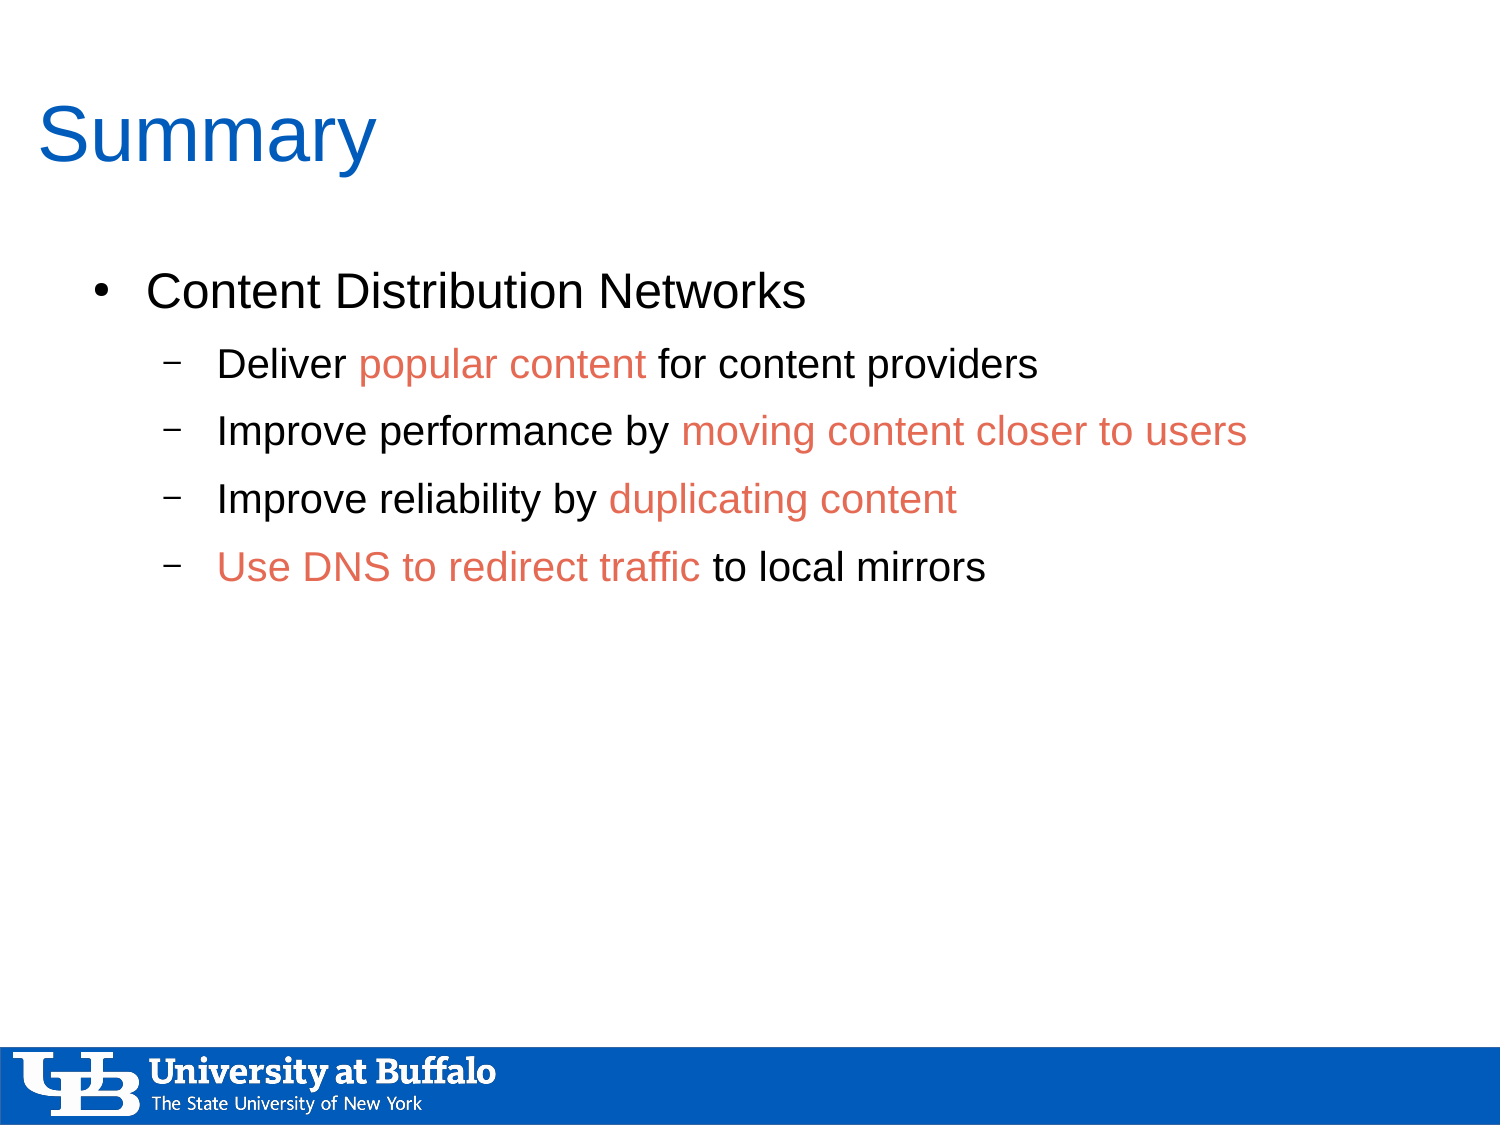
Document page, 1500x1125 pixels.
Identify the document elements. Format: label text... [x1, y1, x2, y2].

list Content Distribution Networks Deliver popular content for content providers Improve performance by moving content closer to users Improve reliability by duplicating content Use DNS to redirect traffic to local mirrors [75, 263, 1425, 916]
picture [13, 1052, 496, 1116]
title Summary [37, 95, 1388, 173]
